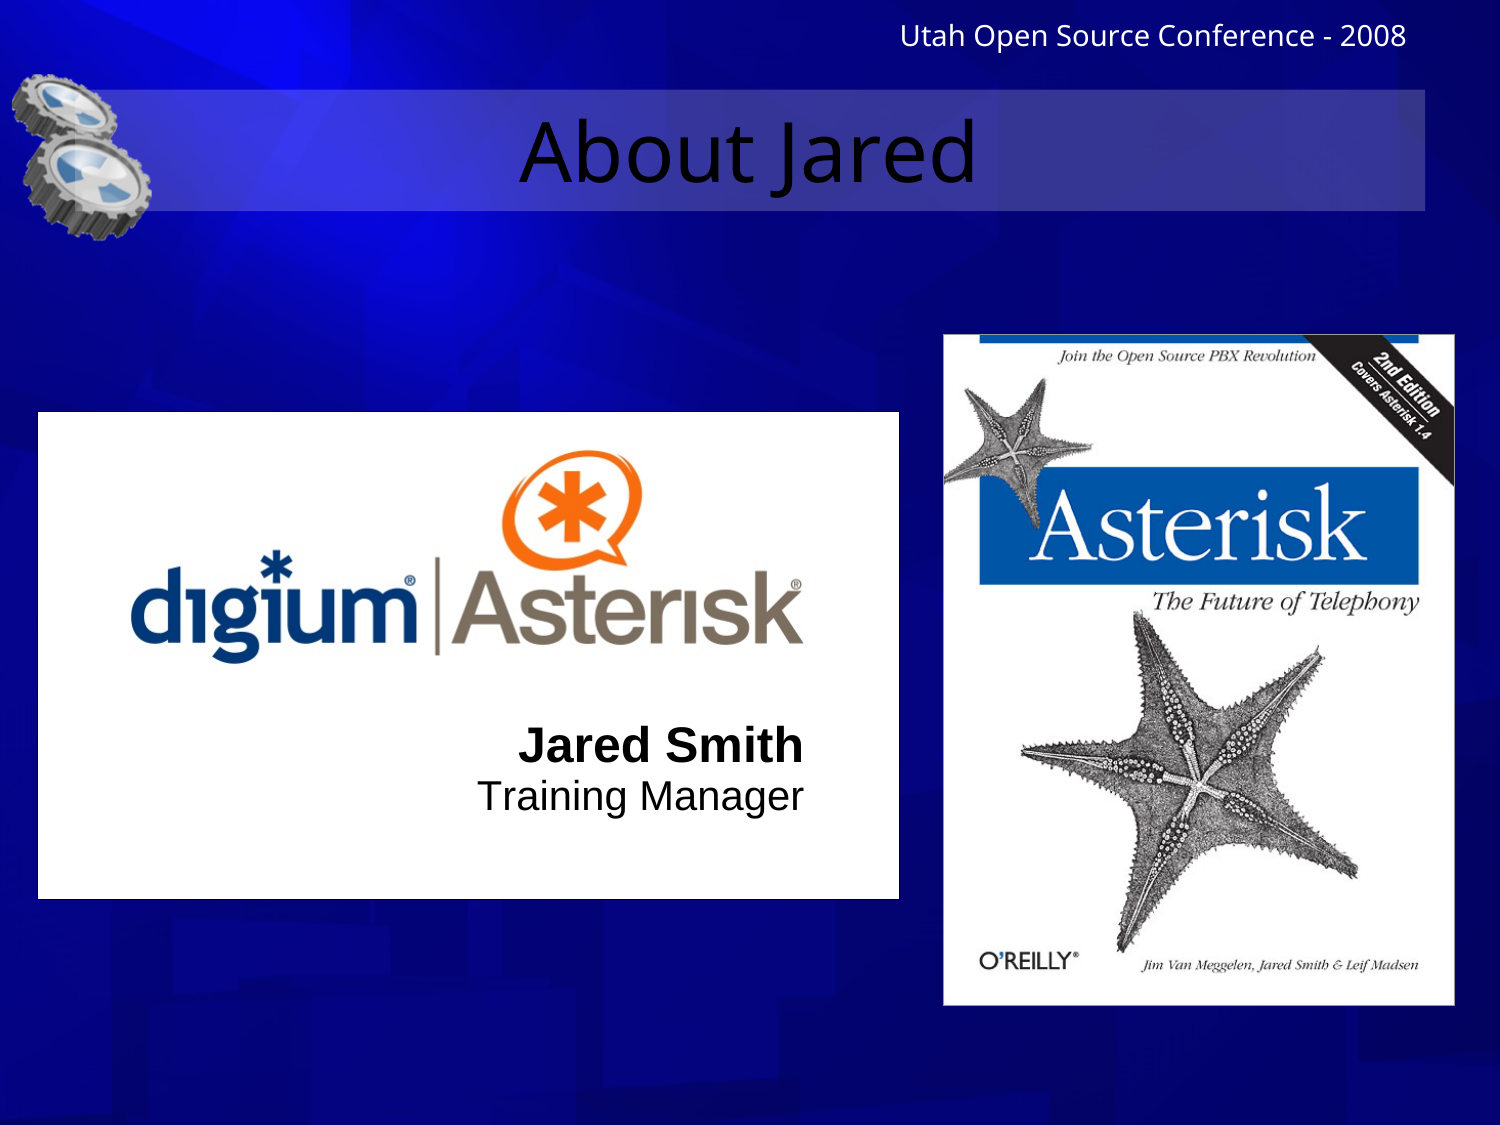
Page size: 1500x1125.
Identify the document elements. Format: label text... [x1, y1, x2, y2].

picture [0, 0, 1500, 1125]
text_box [37, 411, 900, 900]
title About Jared [37, 89, 1463, 212]
text_box Jared Smith Training Manager [69, 709, 820, 879]
